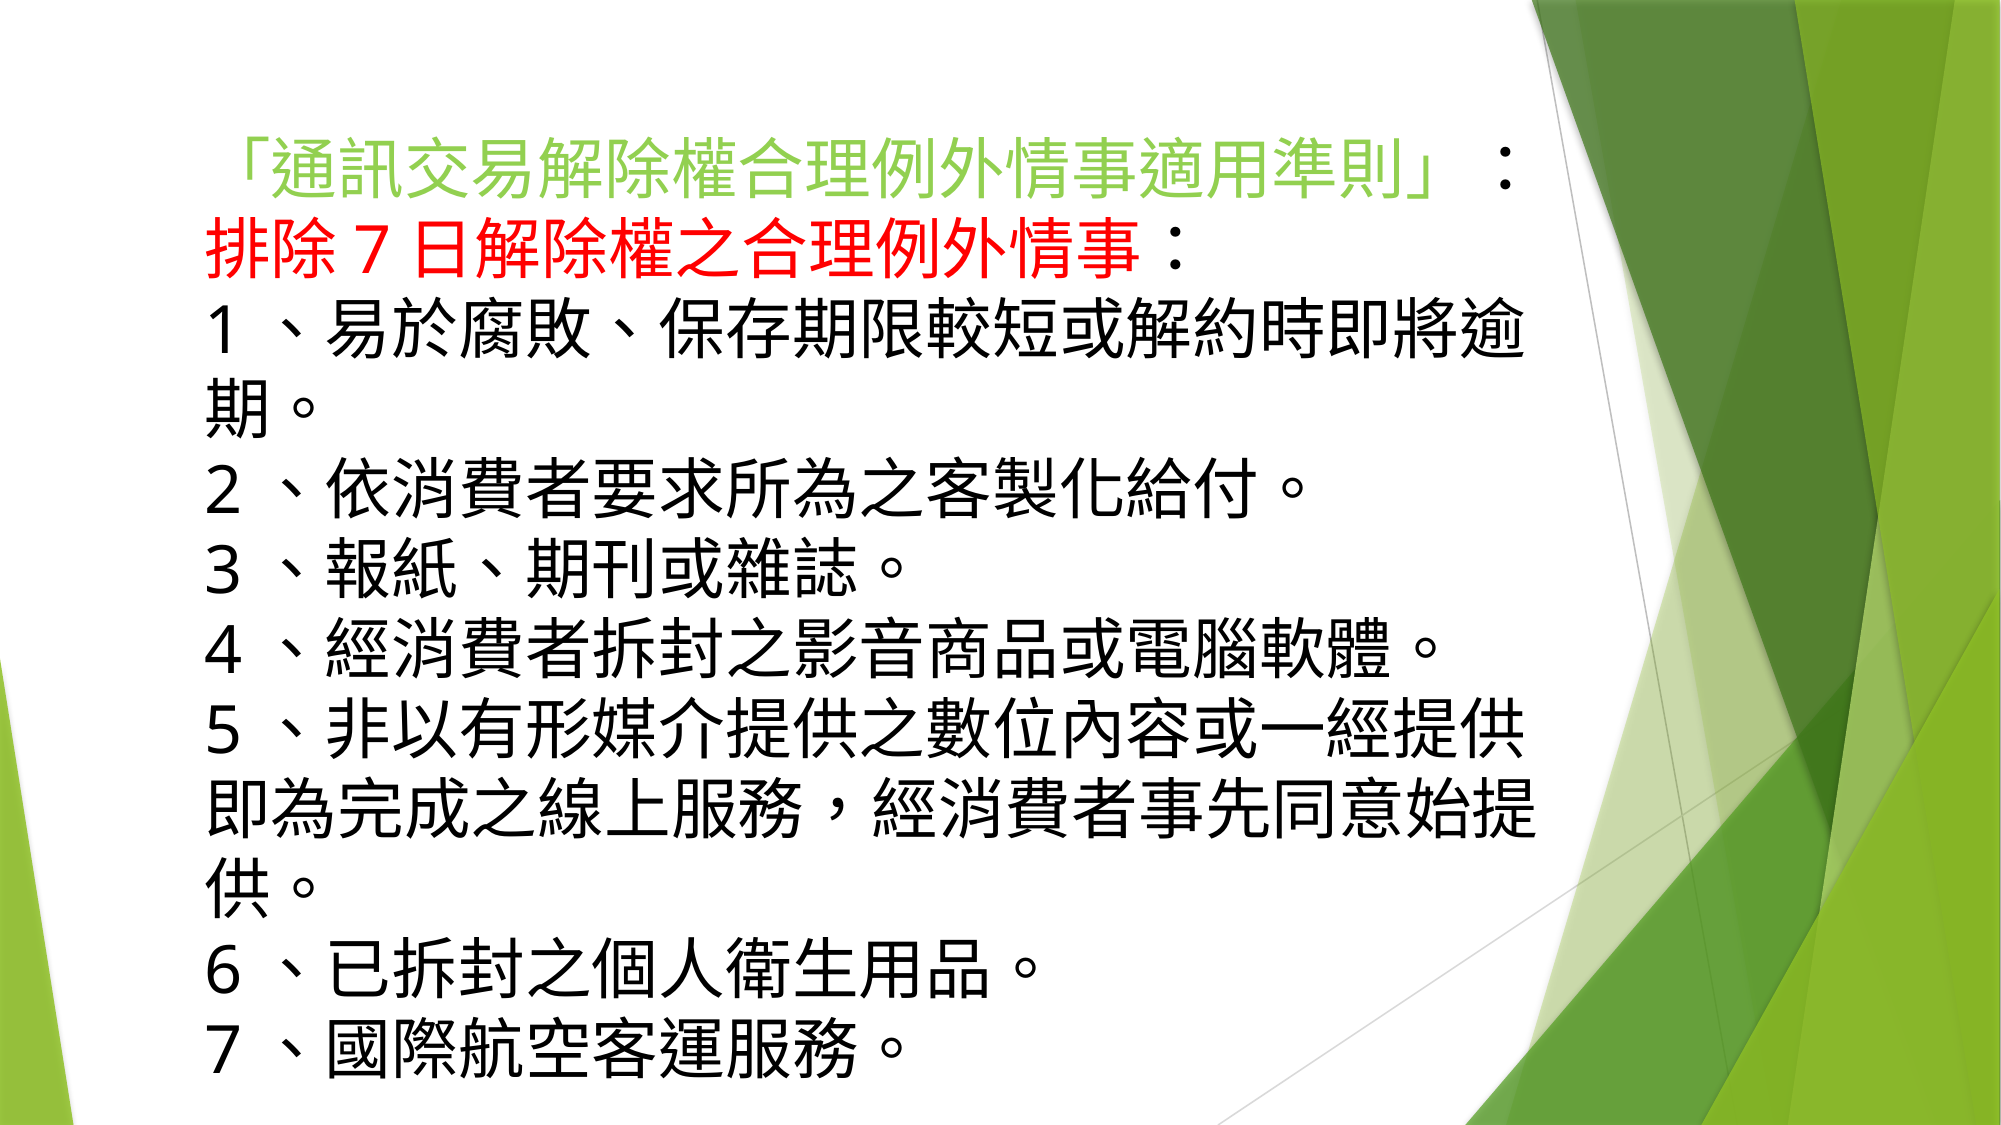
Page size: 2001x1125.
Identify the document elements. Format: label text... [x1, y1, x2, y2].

text_box 「通訊交易解除權合理例外情事適用準則」：排除7日解除權之合理例外情事： 1、易於腐敗、保存期限較短或解約時即將逾期。 2、依消費者要求所為之客製化給付。 3、報紙、期刊或雜誌。 4、經消費者拆封之影音商品或電腦軟體。 5、非以有形媒介提供之數位內容或一經提供即為完成之線上服務，經消費者事先同意始提供。 6、已拆封之個人衛生用品。 7、國際航空客運服務。 [189, 119, 1569, 1094]
